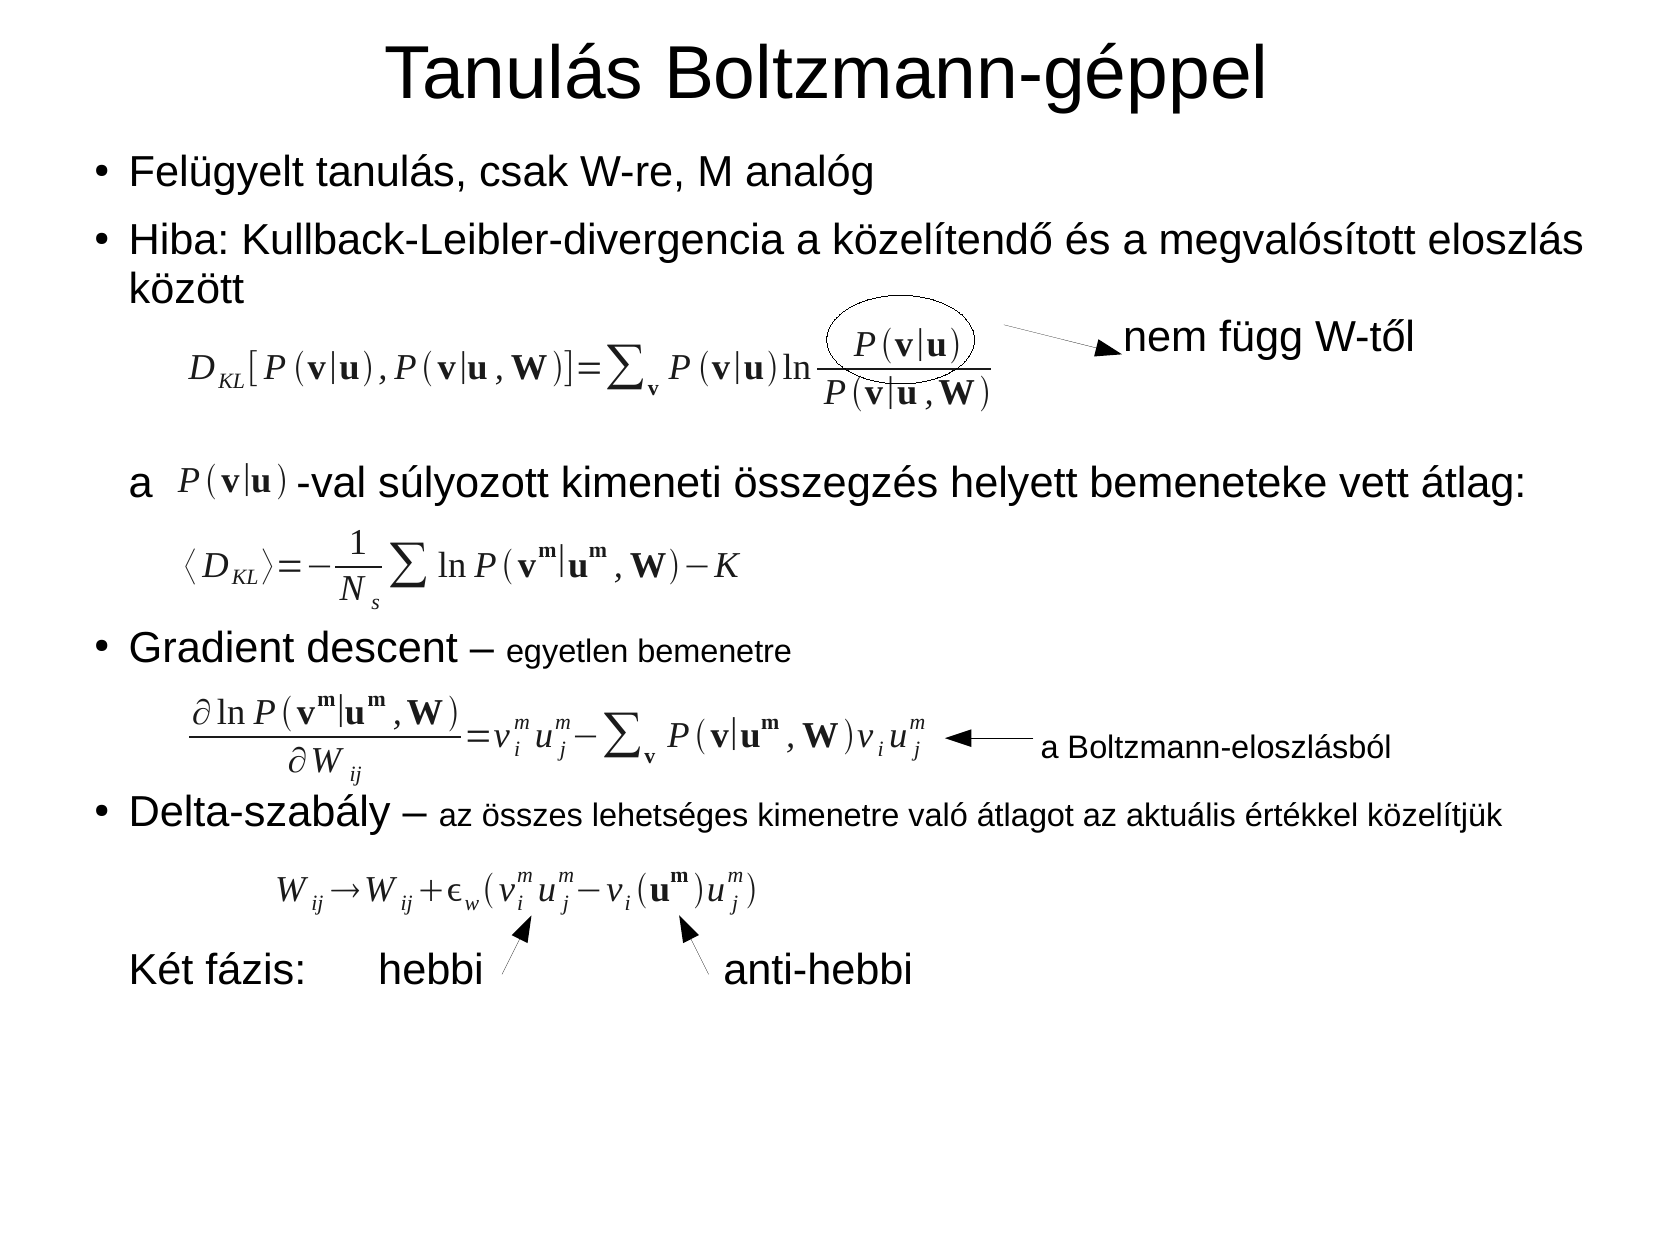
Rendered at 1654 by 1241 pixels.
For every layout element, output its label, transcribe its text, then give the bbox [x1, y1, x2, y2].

chart [177, 324, 1003, 414]
chart [166, 460, 296, 502]
chart [265, 864, 767, 916]
chart [178, 688, 934, 787]
text_box [826, 295, 975, 384]
list Felügyelt tanulás, csak W-re, M analóg Hiba: Kullback-Leibler-divergencia a közelítendő és a megvalósított eloszlás között nem függ W-től a -val súlyozott kimeneti összegzés helyett bemeneteke vett átlag: Gradient descent – egyetlen bemenetre a Boltzmann-eloszlásból Delta-szabály – az összes lehetséges kimenetre való átlagot az aktuális értékkel közelítjük Két fázis: hebbi anti-hebbi [82, 147, 1595, 1182]
chart [174, 522, 748, 615]
title Tanulás Boltzmann-géppel [82, 30, 1571, 115]
